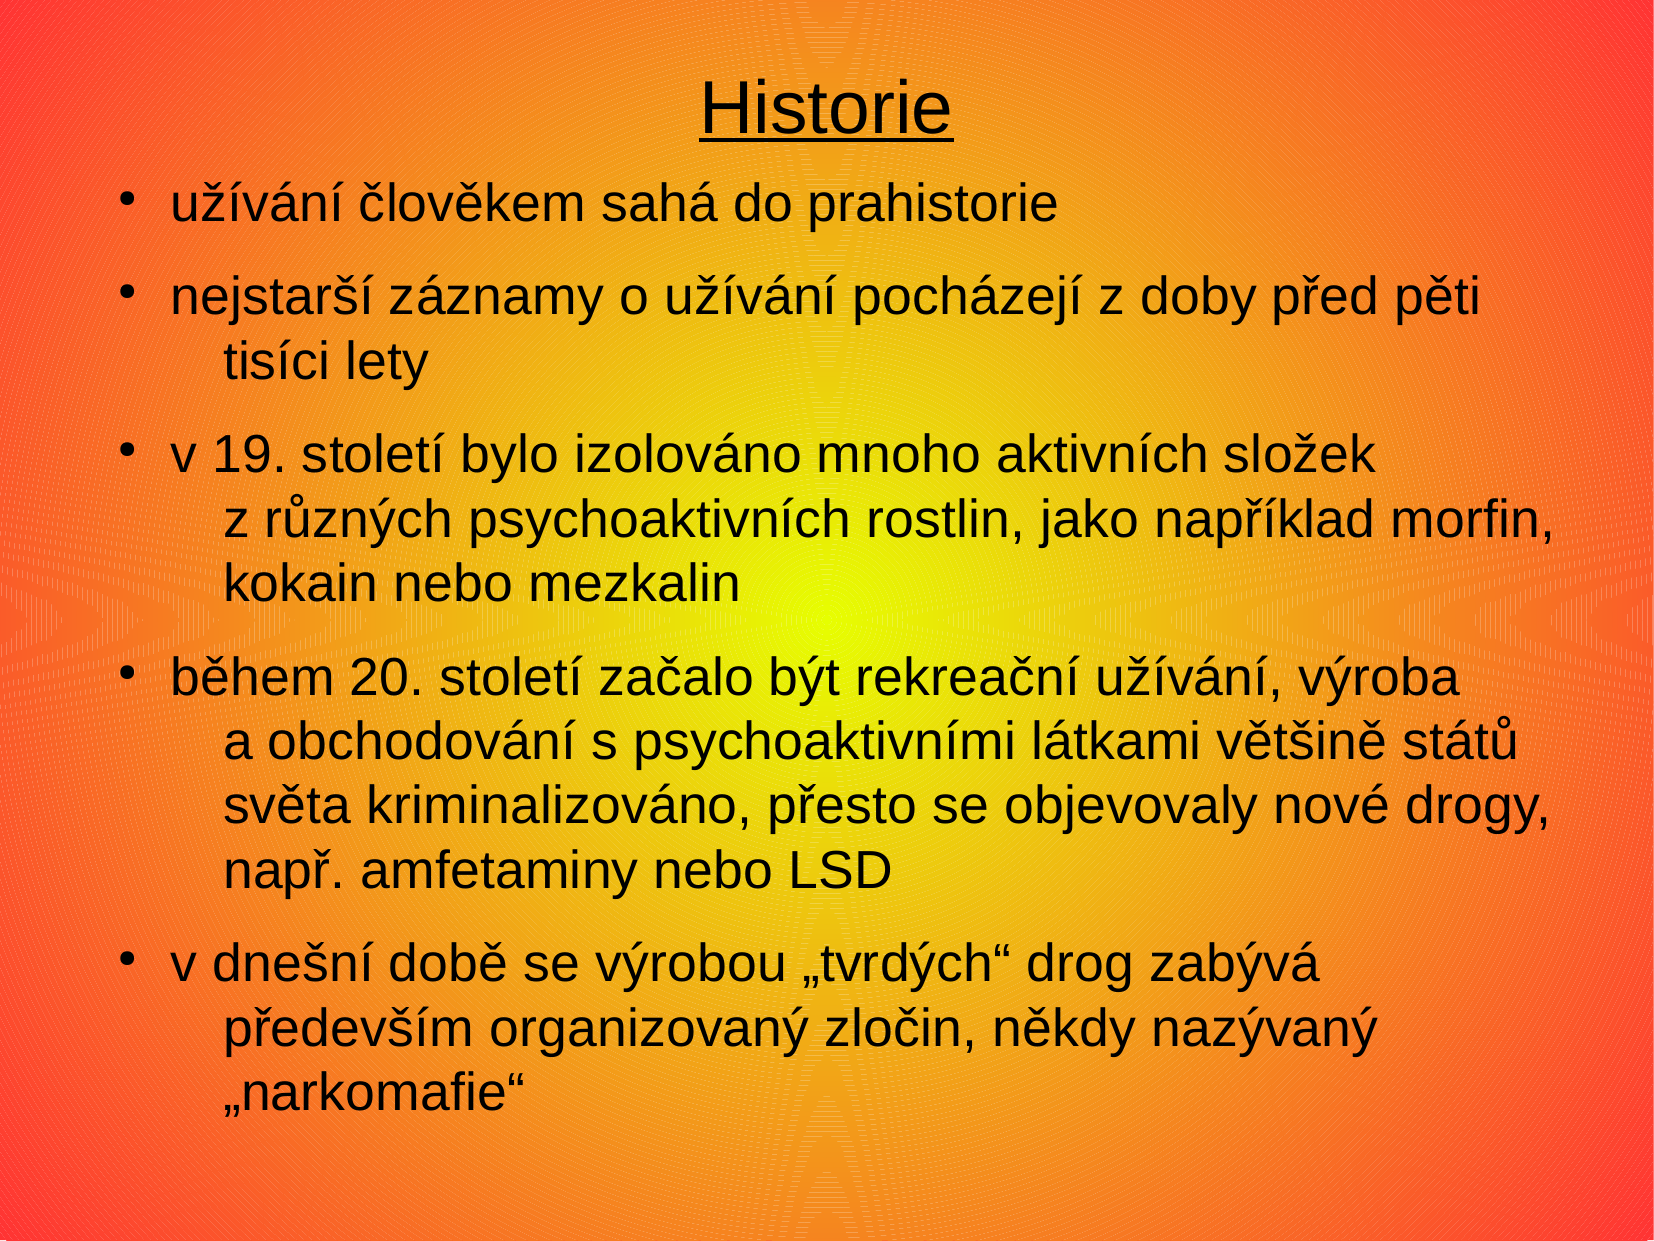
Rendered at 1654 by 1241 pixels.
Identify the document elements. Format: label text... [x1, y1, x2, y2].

list užívání člověkem sahá do prahistorie nejstarší záznamy o užívání pocházejí z doby před pěti tisíci lety v 19. století bylo izolováno mnoho aktivních složek z různých psychoaktivních rostlin, jako například morfin, kokain nebo mezkalin během 20. století začalo být rekreační užívání, výroba a obchodování s psychoaktivními látkami většině států světa kriminalizováno, přesto se objevovaly nové drogy, např. amfetaminy nebo LSD v dnešní době se výrobou „tvrdých“ drog zabývá především organizovaný zločin, někdy nazývaný „narkomafie“ [82, 167, 1571, 1073]
title Historie [82, 0, 1571, 167]
